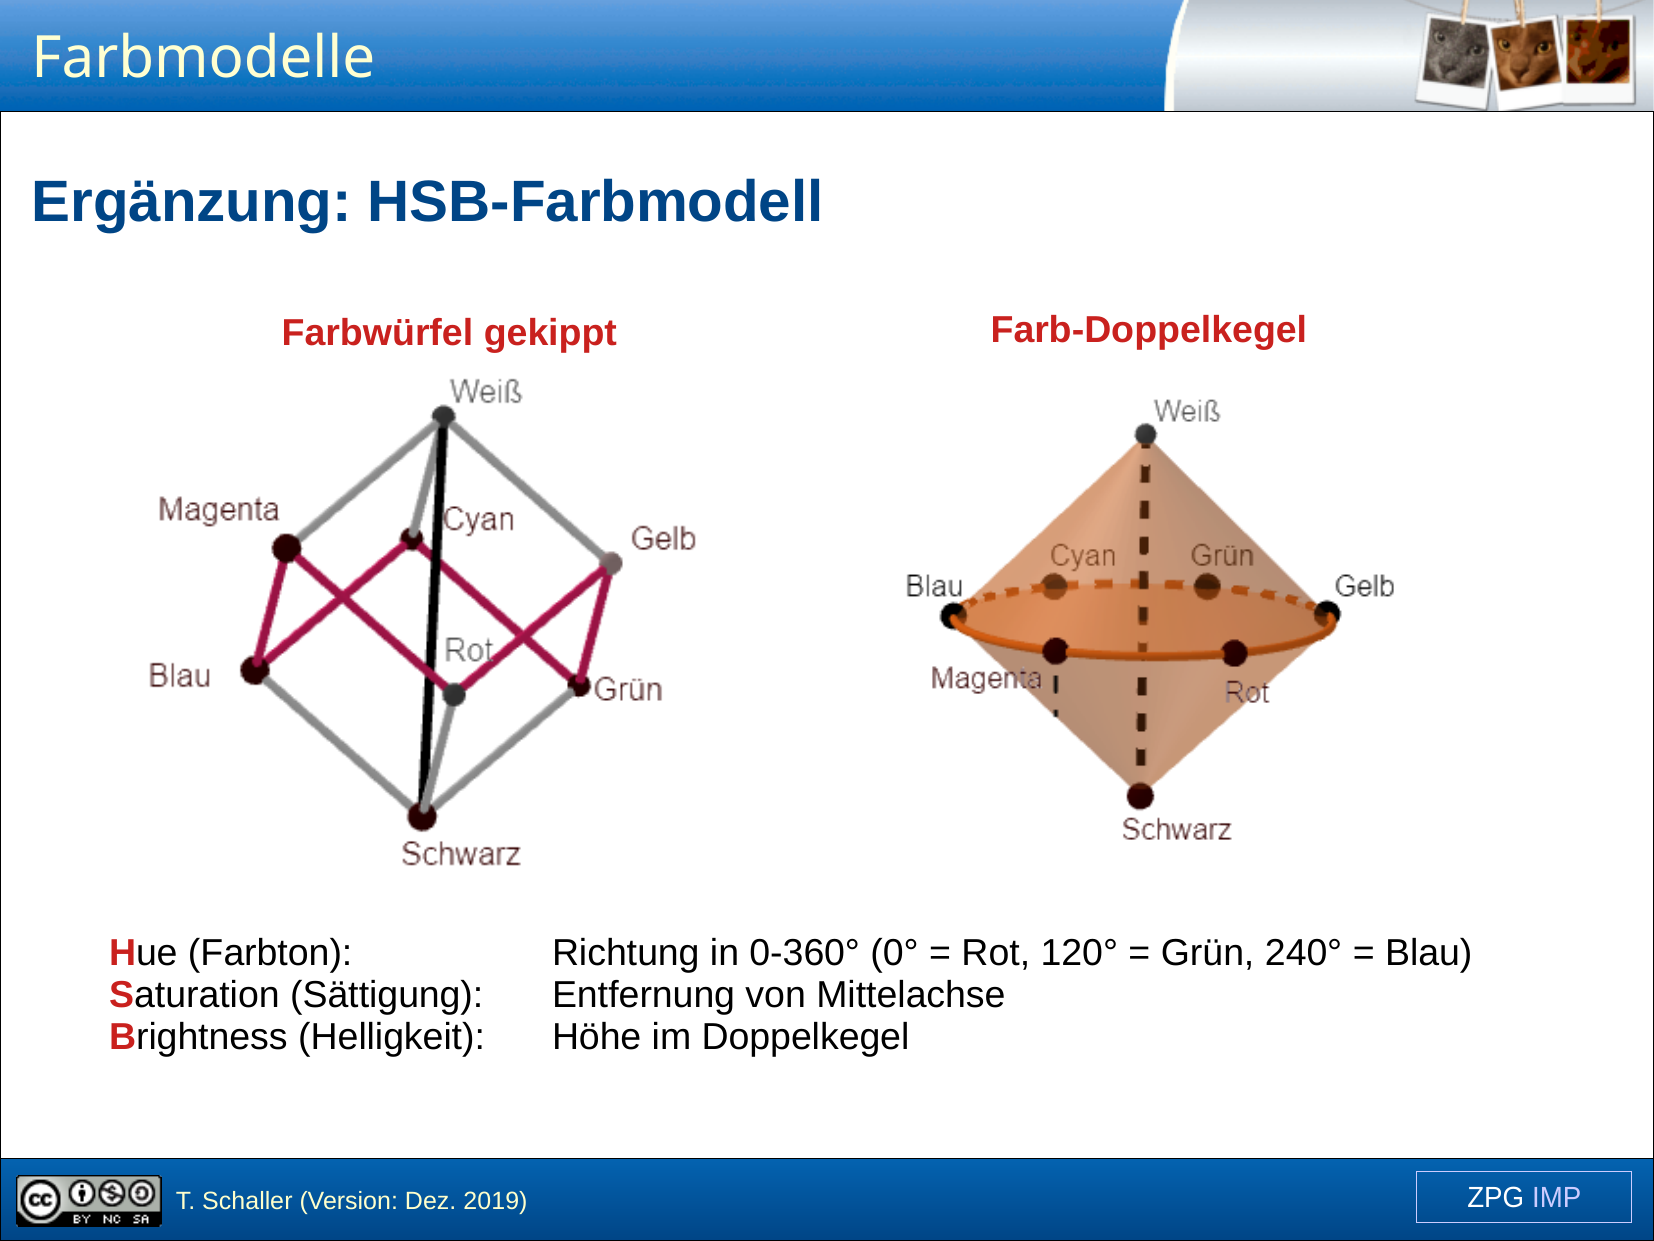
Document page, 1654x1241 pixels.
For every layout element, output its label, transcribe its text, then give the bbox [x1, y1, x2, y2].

text_box Farb-Doppelkegel [975, 300, 1578, 358]
picture [895, 384, 1430, 867]
picture [135, 366, 715, 885]
title Farbmodelle [31, 16, 1151, 94]
picture [0, 0, 1654, 111]
text_box Farbwürfel gekippt [266, 303, 869, 361]
picture [16, 1175, 162, 1227]
text_box Hue (Farbton): Richtung in 0-360° (0° = Rot, 120° = Grün, 240° = Blau) Saturation (Sättigung): Entfernung von Mittelachse Brightness (Helligkeit): Höhe im Doppelkegel [94, 924, 1489, 1066]
text_box Ergänzung: HSB-Farbmodell [31, 168, 1467, 235]
